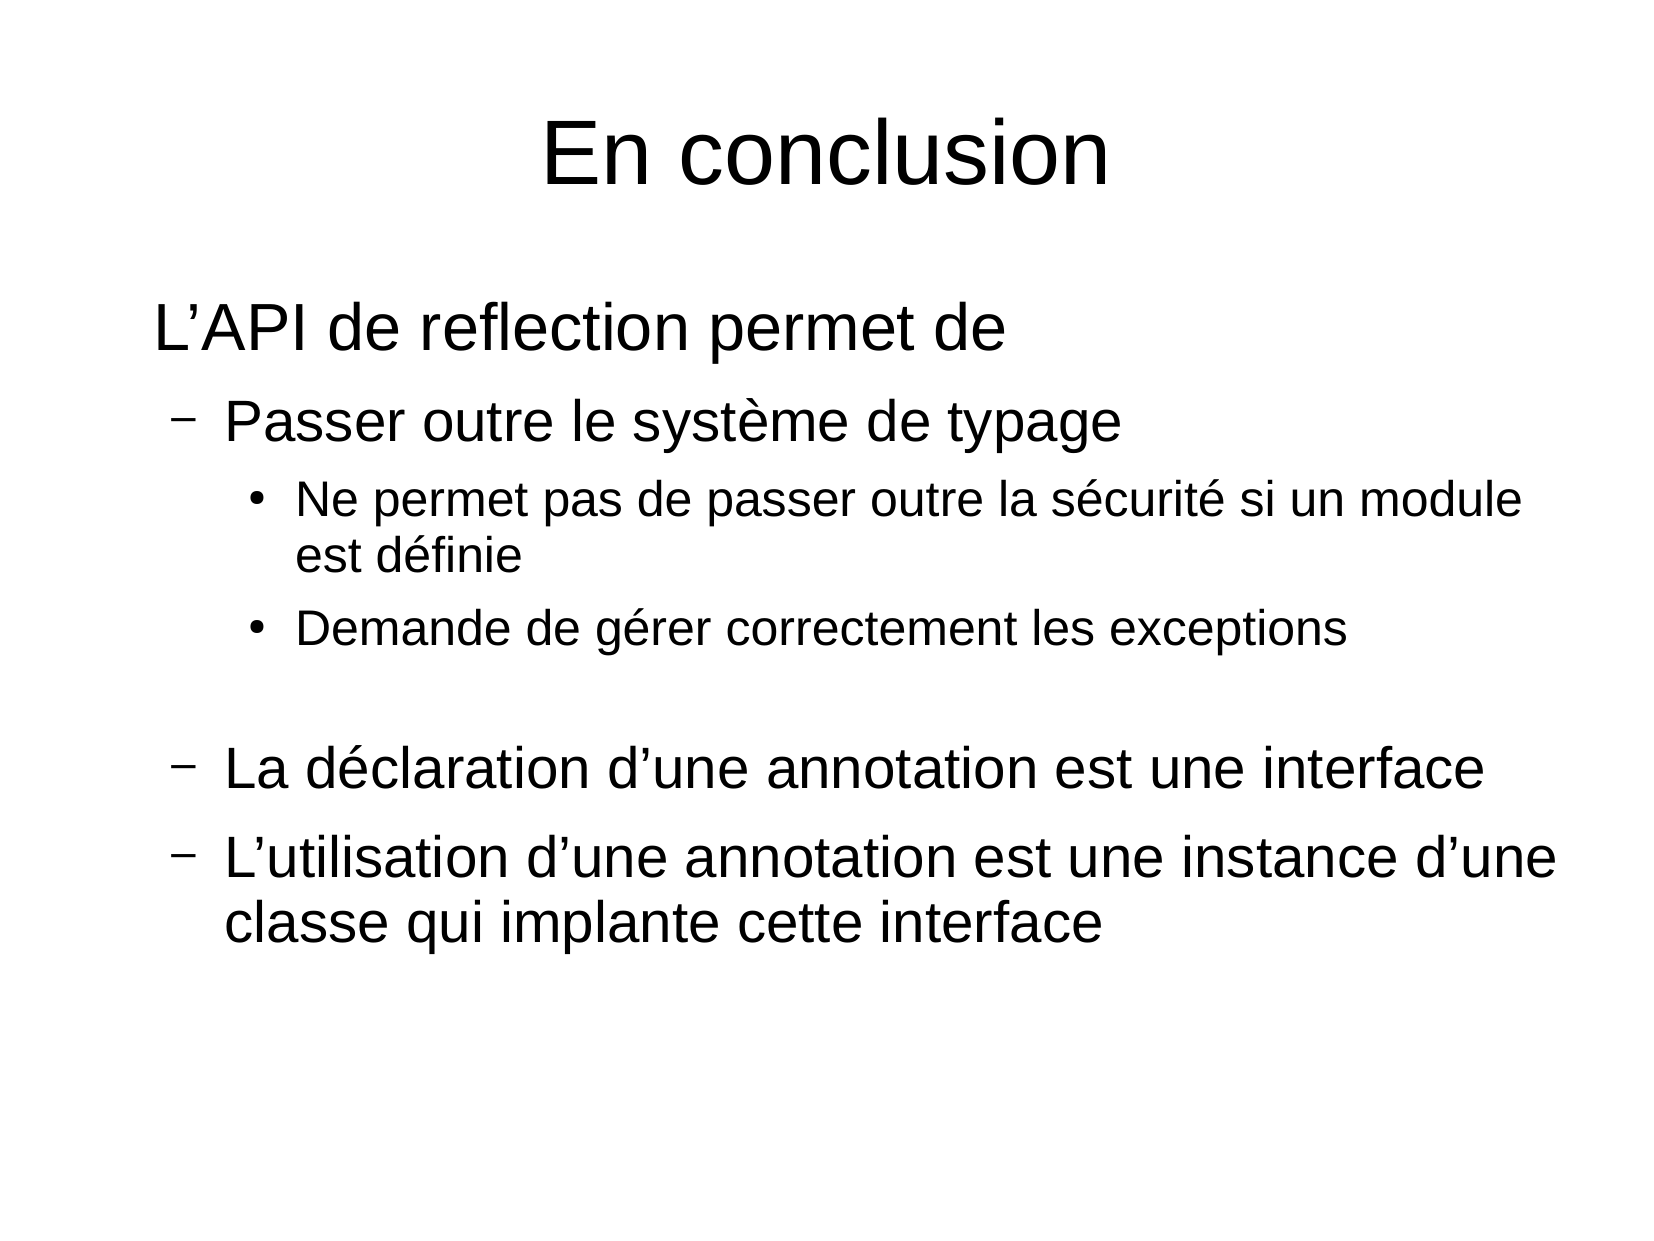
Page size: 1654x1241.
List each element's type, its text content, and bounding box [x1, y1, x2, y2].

list L’API de reflection permet de Passer outre le système de typage Ne permet pas de passer outre la sécurité si un module est définie Demande de gérer correctement les exceptions La déclaration d’une annotation est une interface L’utilisation d’une annotation est une instance d’une classe qui implante cette interface [82, 290, 1571, 1010]
title En conclusion [82, 49, 1571, 257]
